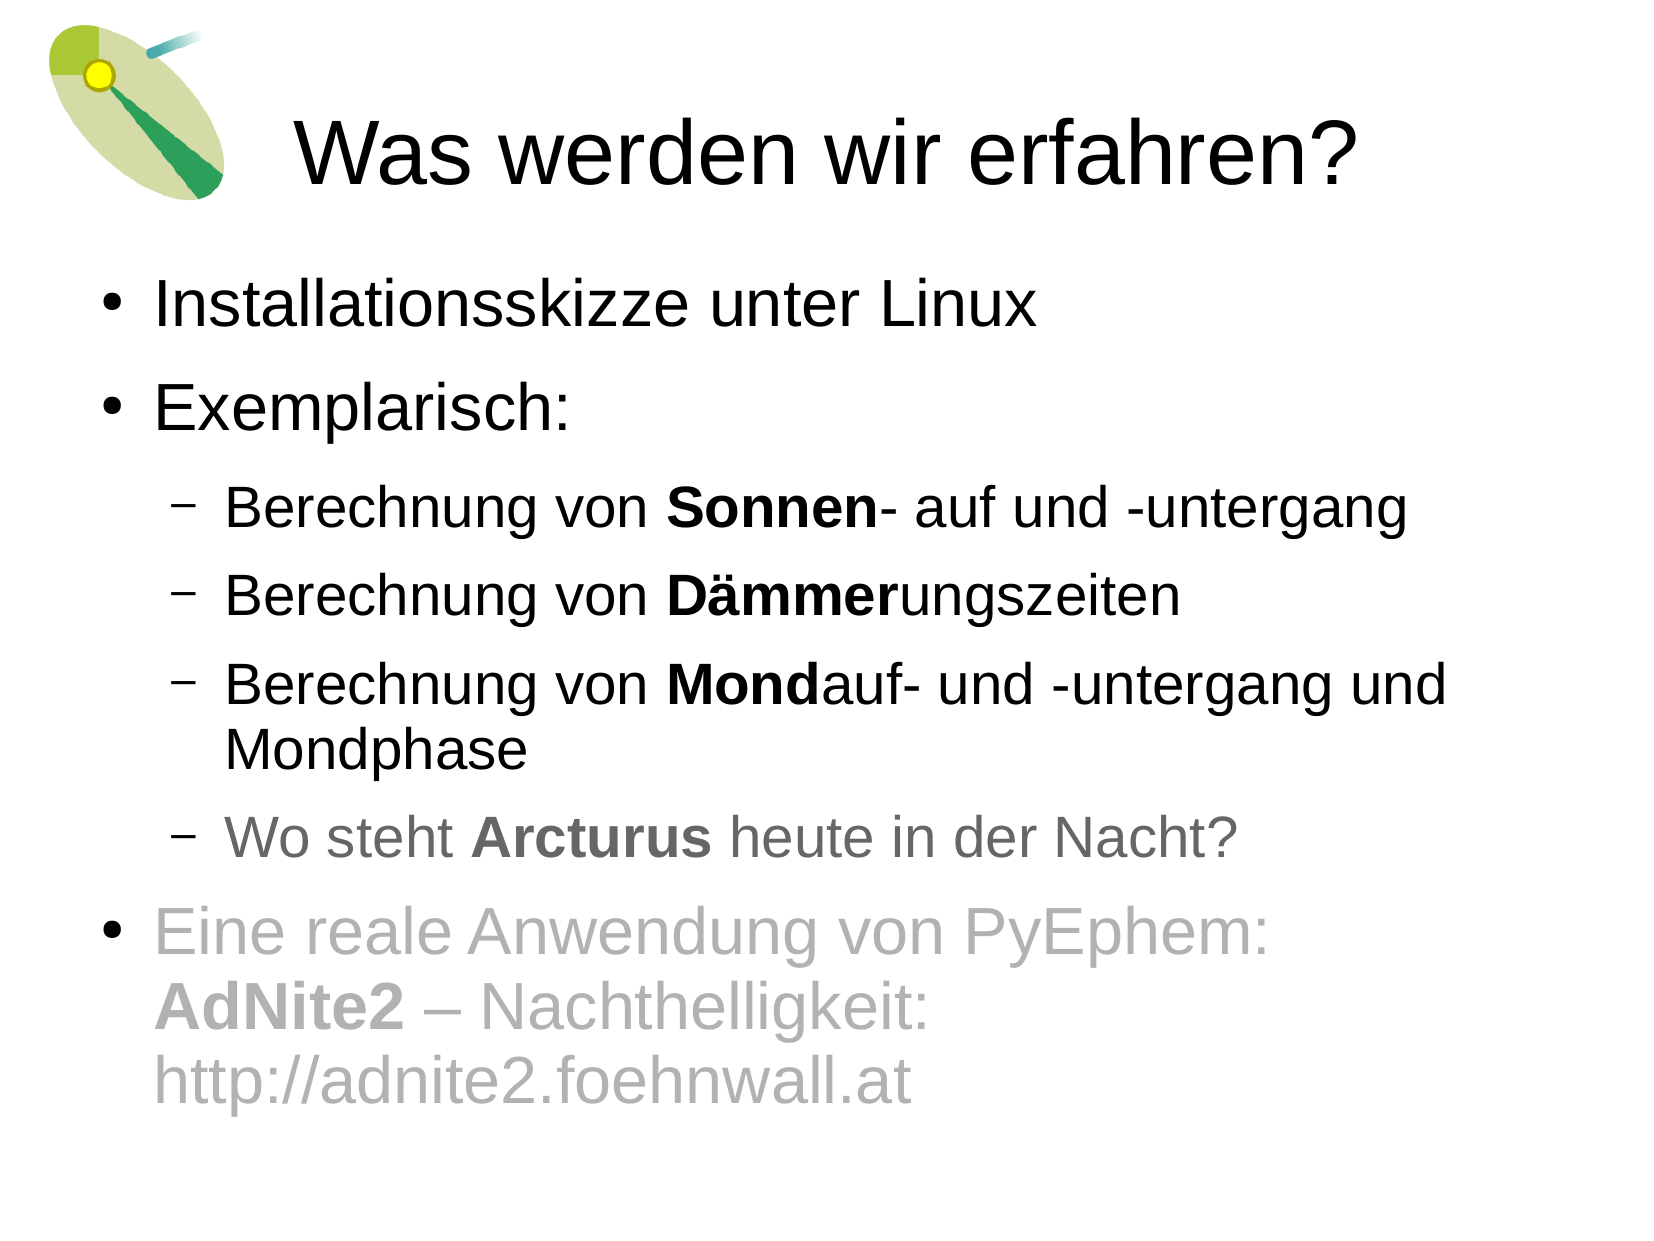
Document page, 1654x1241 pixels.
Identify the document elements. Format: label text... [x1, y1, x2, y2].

picture [47, 23, 225, 201]
list Installationsskizze unter Linux Exemplarisch: Berechnung von Sonnen- auf und -untergang Berechnung von Dämmerungszeiten Berechnung von Mondauf- und -untergang und Mondphase Wo steht Arcturus heute in der Nacht? Eine reale Anwendung von PyEphem: AdNite2 – Nachthelligkeit: http://adnite2.foehnwall.at [82, 265, 1571, 1211]
title Was werden wir erfahren? [82, 49, 1571, 257]
